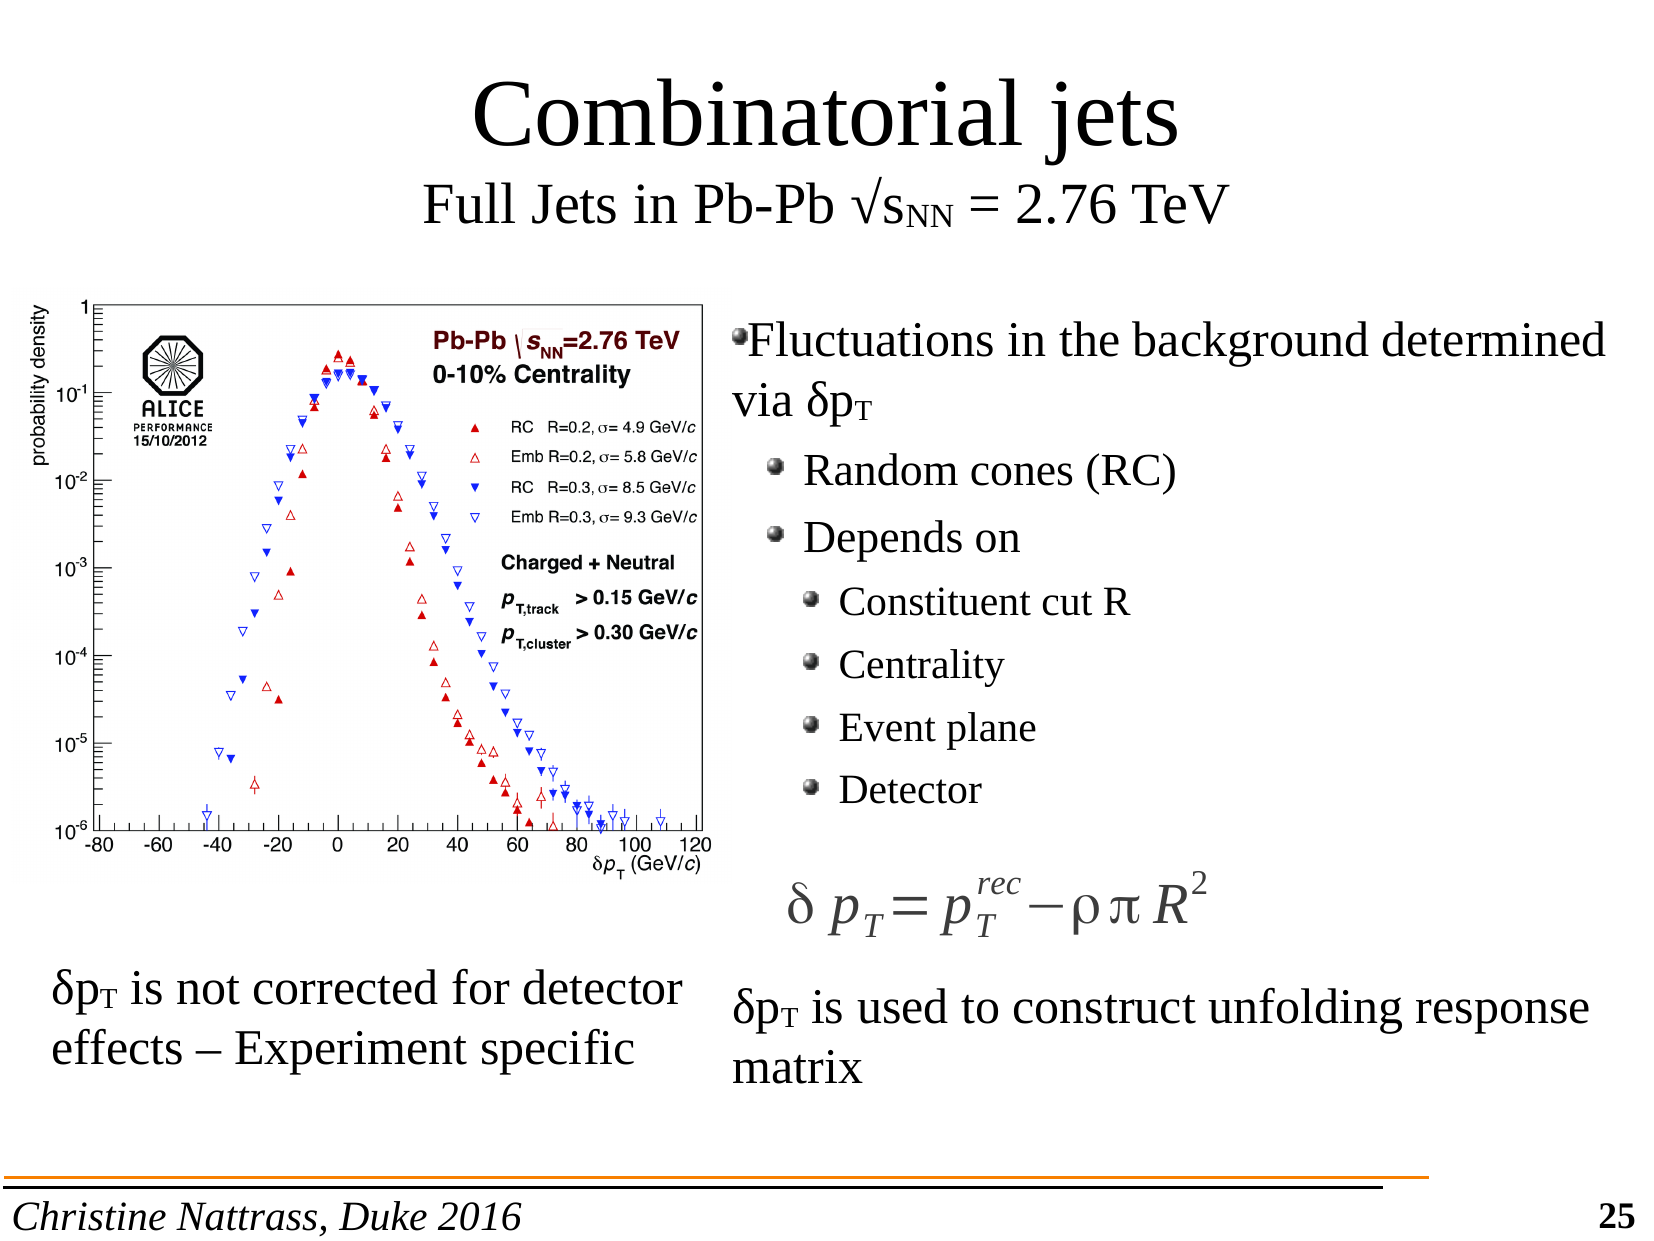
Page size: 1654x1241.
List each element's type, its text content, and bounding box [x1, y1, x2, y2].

picture [803, 653, 819, 670]
picture [803, 591, 819, 607]
chart [779, 863, 1216, 946]
picture [11, 287, 748, 884]
picture [767, 458, 784, 475]
picture [767, 526, 784, 542]
text_box Fluctuations in the background determined via δpT Random cones (RC) Depends on Constituent cut R Centrality Event plane Detector δpT is used to construct unfolding response matrix [717, 299, 1653, 1202]
text_box δpT is not corrected for detector effects – Experiment specific [36, 947, 707, 1083]
picture [803, 716, 819, 733]
picture [803, 779, 819, 795]
title Combinatorial jets Full Jets in Pb-Pb √sNN = 2.76 TeV [99, 54, 1554, 243]
